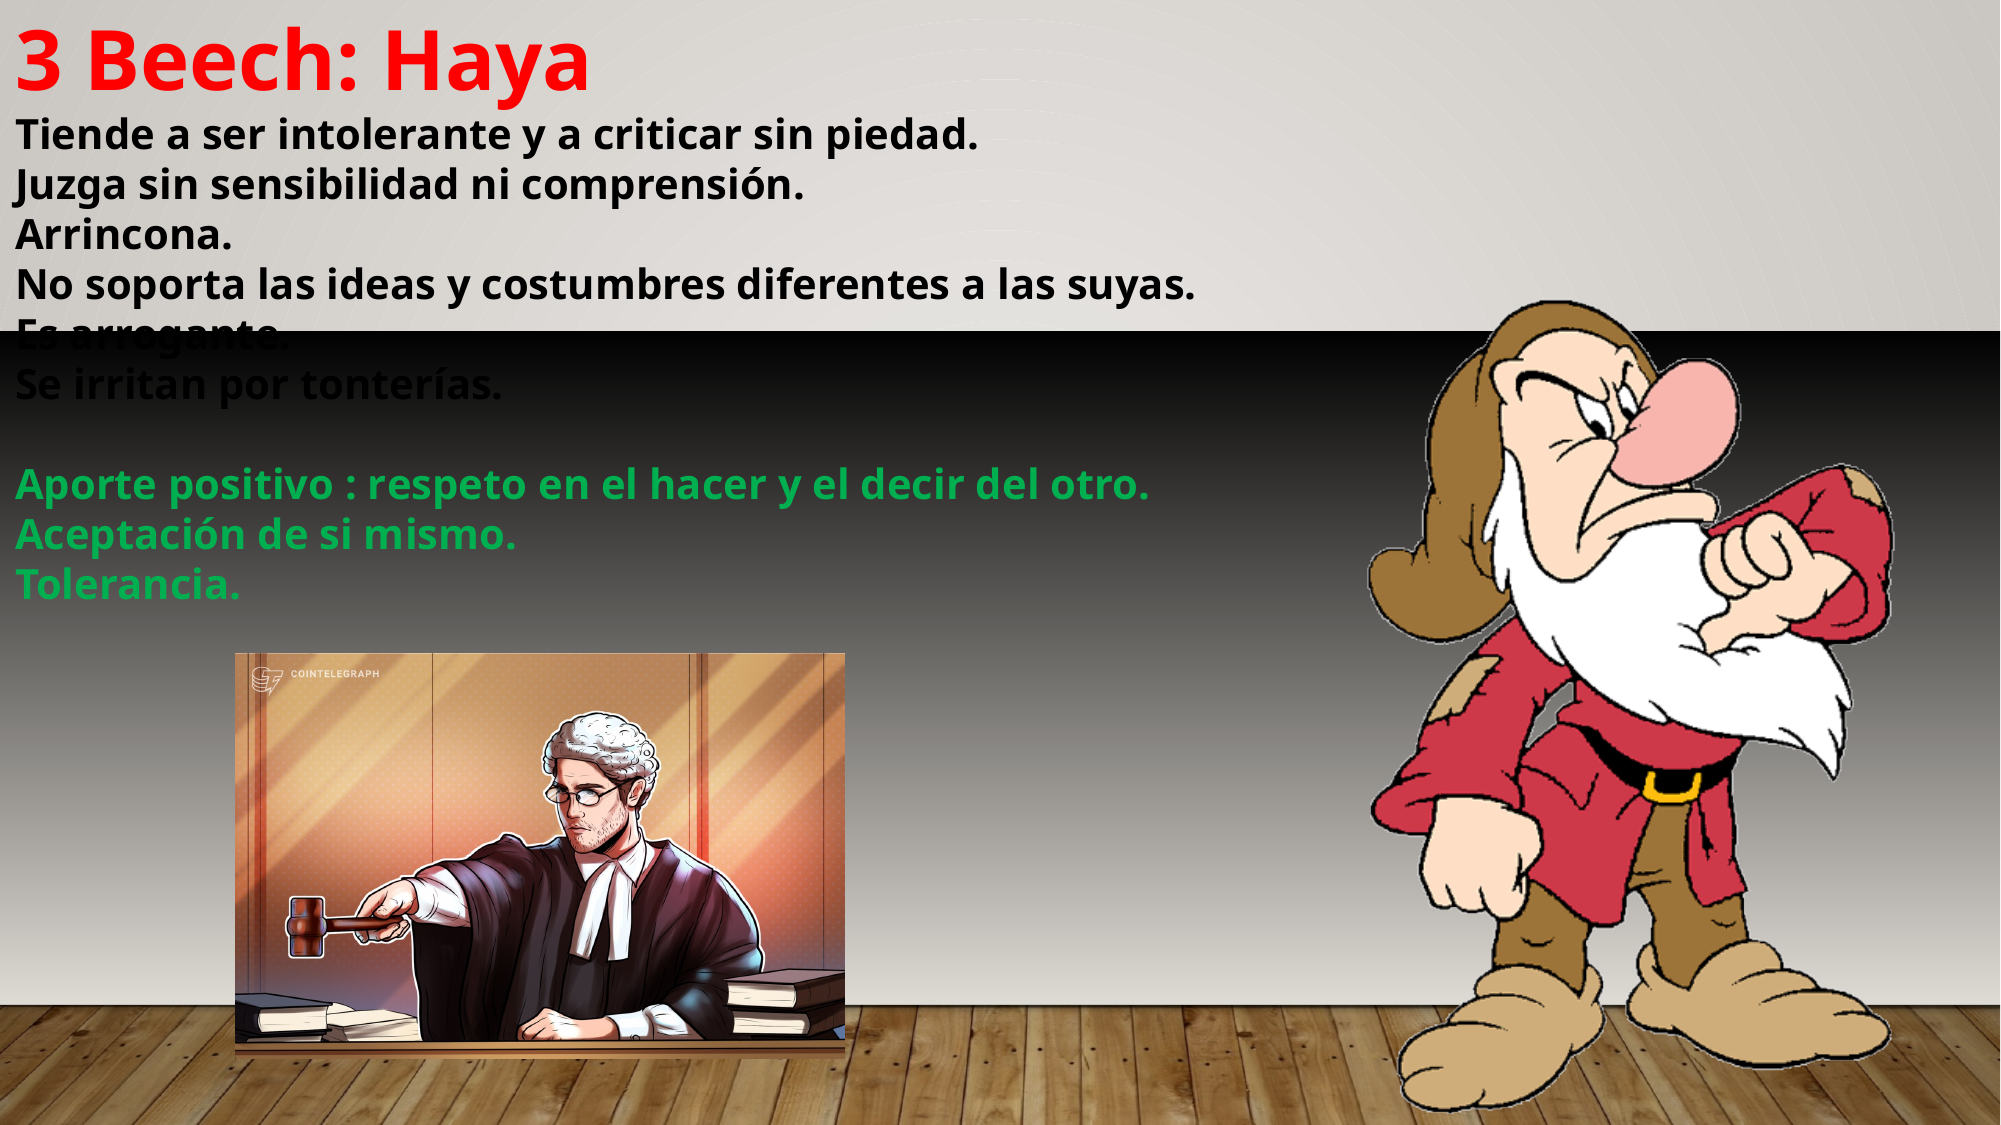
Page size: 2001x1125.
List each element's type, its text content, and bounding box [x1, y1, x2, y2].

text_box 3 Beech: Haya Tiende a ser intolerante y a criticar sin piedad. Juzga sin sensibilidad ni comprensión. Arrincona. No soporta las ideas y costumbres diferentes a las suyas. Es arrogante. Se irritan por tonterías. Aporte positivo : respeto en el hacer y el decir del otro. Aceptación de si mismo. Tolerancia. [0, 0, 1926, 615]
picture [235, 653, 845, 1059]
picture [1341, 282, 1926, 1125]
